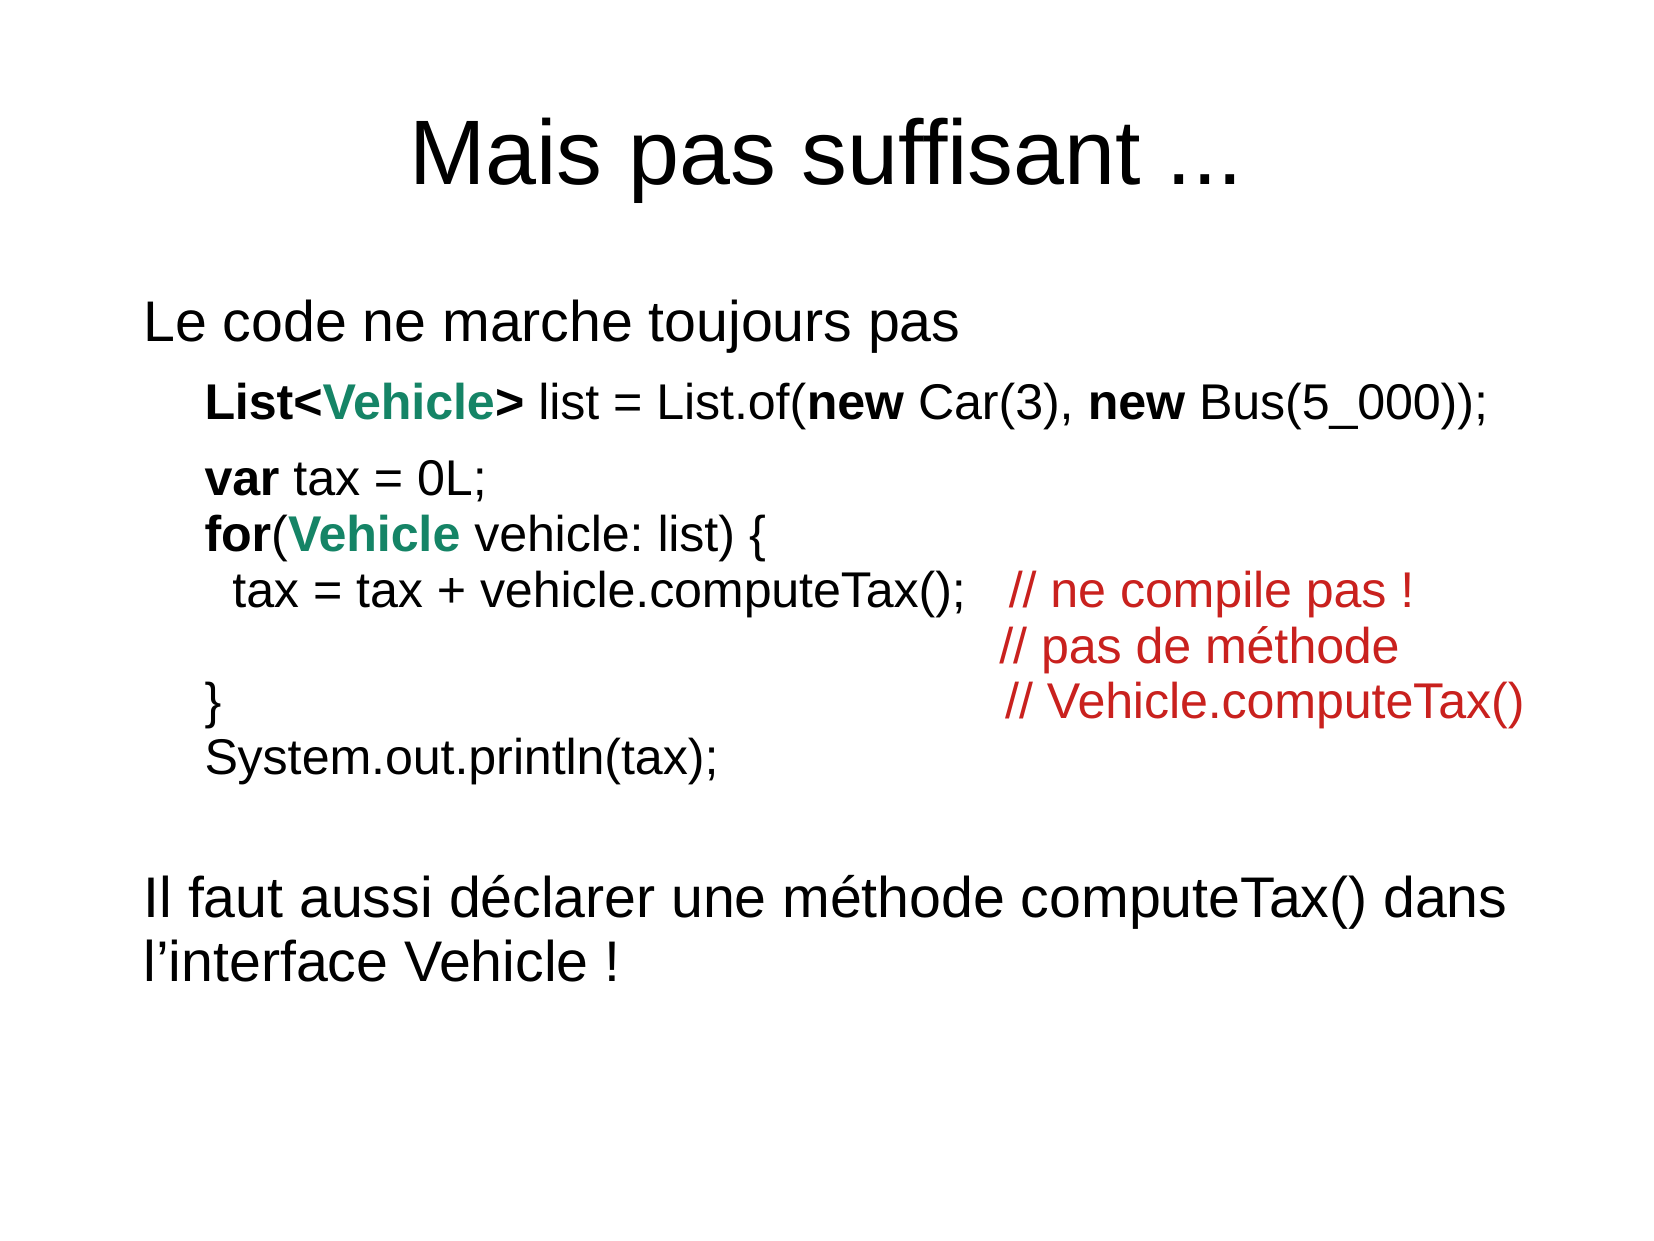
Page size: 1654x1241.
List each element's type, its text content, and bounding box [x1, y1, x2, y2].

list Le code ne marche toujours pas List<Vehicle> list = List.of(new Car(3), new Bus(5_000)); var tax = 0L; for(Vehicle vehicle: list) { tax = tax + vehicle.computeTax(); // ne compile pas ! // pas de méthode } // Vehicle.computeTax() System.out.println(tax); Il faut aussi déclarer une méthode computeTax() dans l’interface Vehicle ! [82, 290, 1571, 1141]
title Mais pas suffisant ... [82, 49, 1571, 257]
